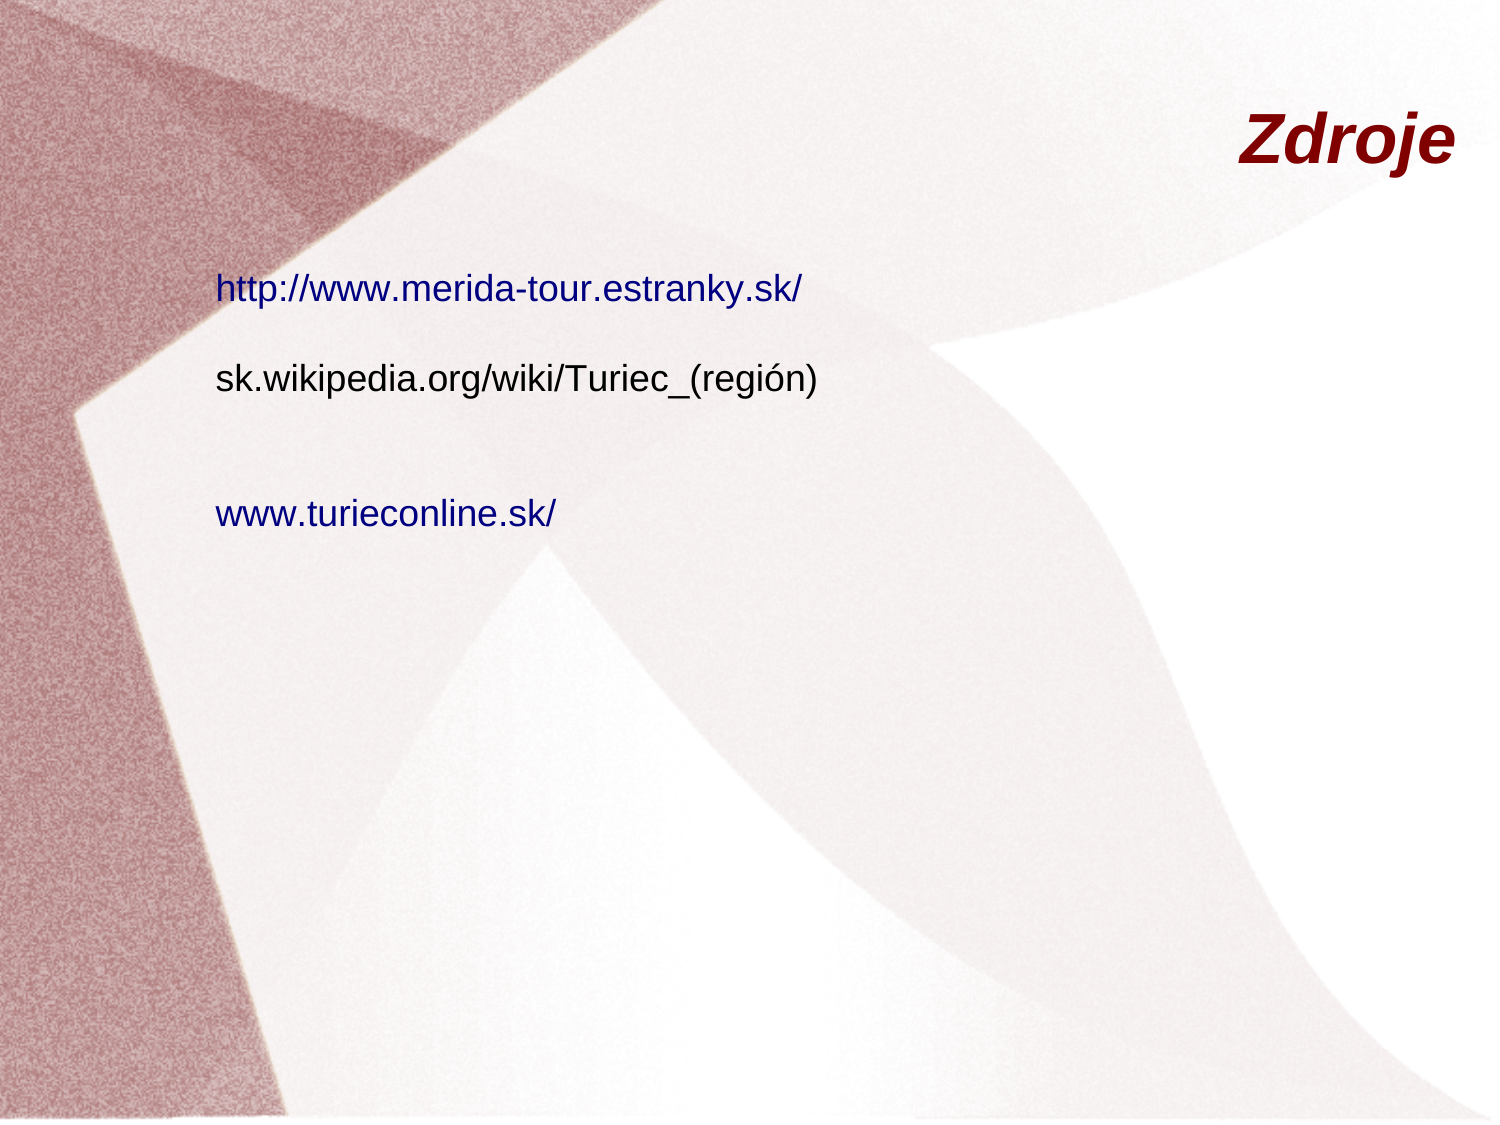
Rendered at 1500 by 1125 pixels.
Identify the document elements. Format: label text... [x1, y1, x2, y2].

title Zdroje [541, 44, 1458, 233]
text_box http://www.merida-tour.estranky.sk/ sk.wikipedia.org/wiki/Turiec_(región) www.turieconline.sk/ [200, 256, 1347, 722]
picture [0, 0, 1500, 1125]
